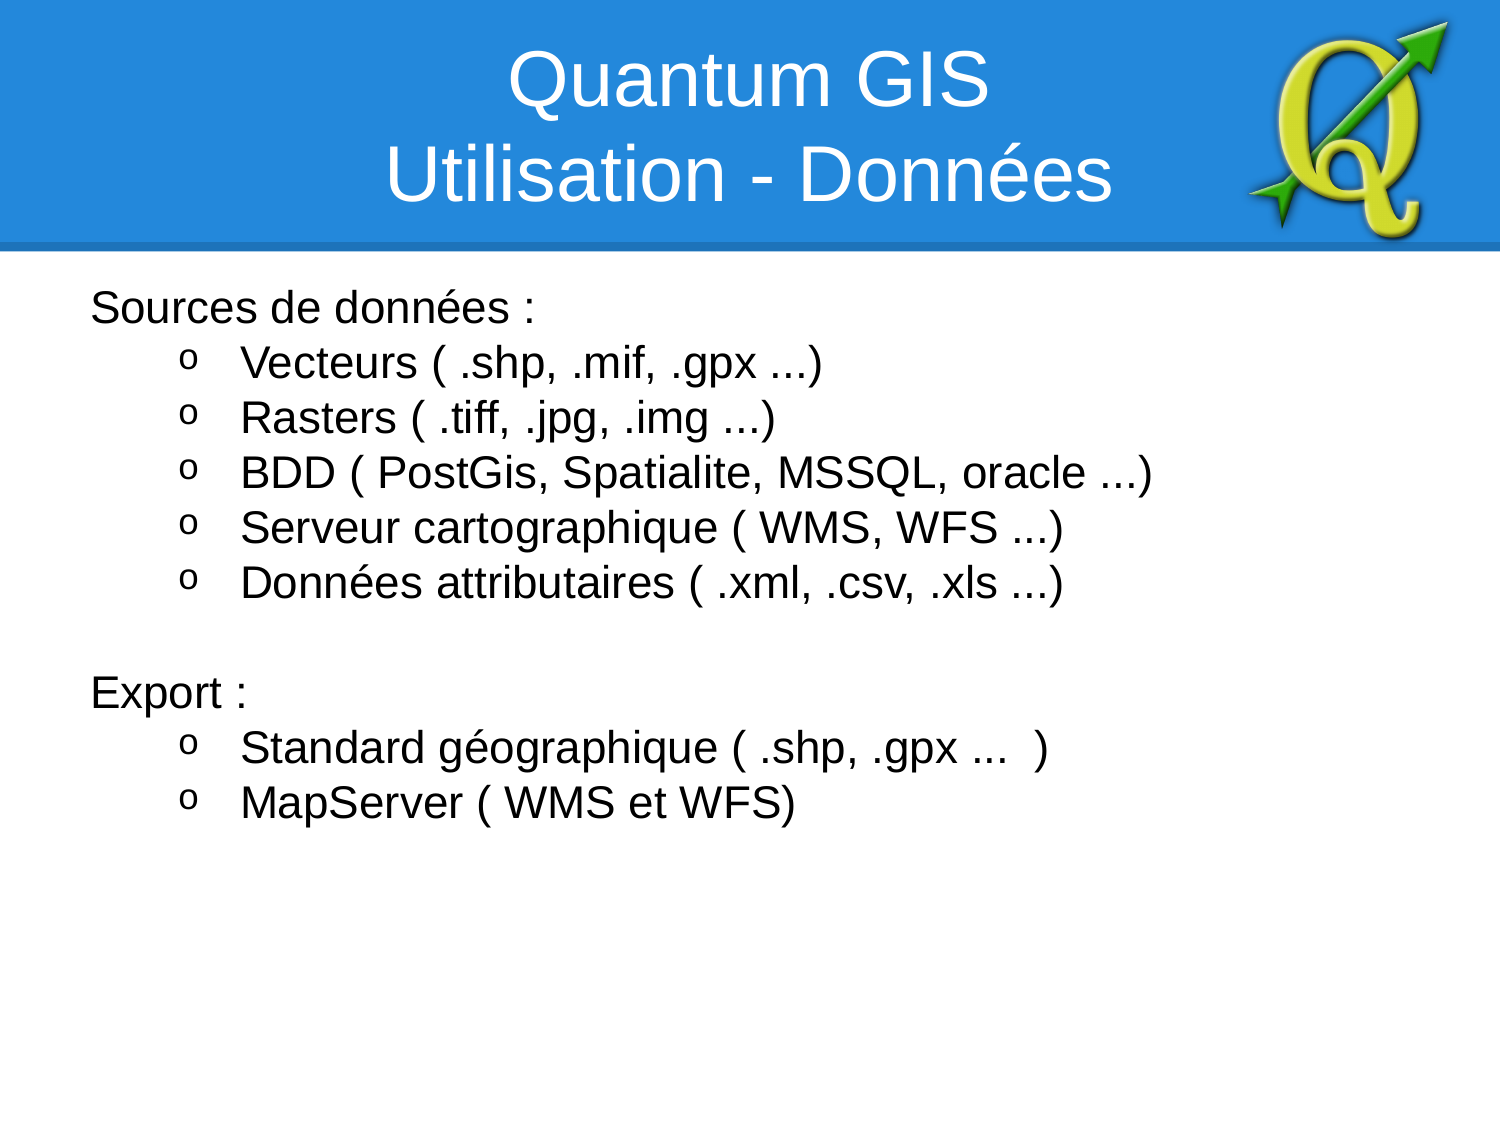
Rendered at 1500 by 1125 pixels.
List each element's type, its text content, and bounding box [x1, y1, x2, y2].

list Sources de données : Vecteurs ( .shp, .mif, .gpx ...) Rasters ( .tiff, .jpg, .img ...) BDD ( PostGis, Spatialite, MSSQL, oracle ...) Serveur cartographique ( WMS, WFS ...) Données attributaires ( .xml, .csv, .xls ...) Export : Standard géographique ( .shp, .gpx ... ) MapServer ( WMS et WFS) [75, 262, 1425, 1125]
text_box [1238, 10, 1459, 248]
title Quantum GIS Utilisation - Données [75, 12, 1238, 233]
